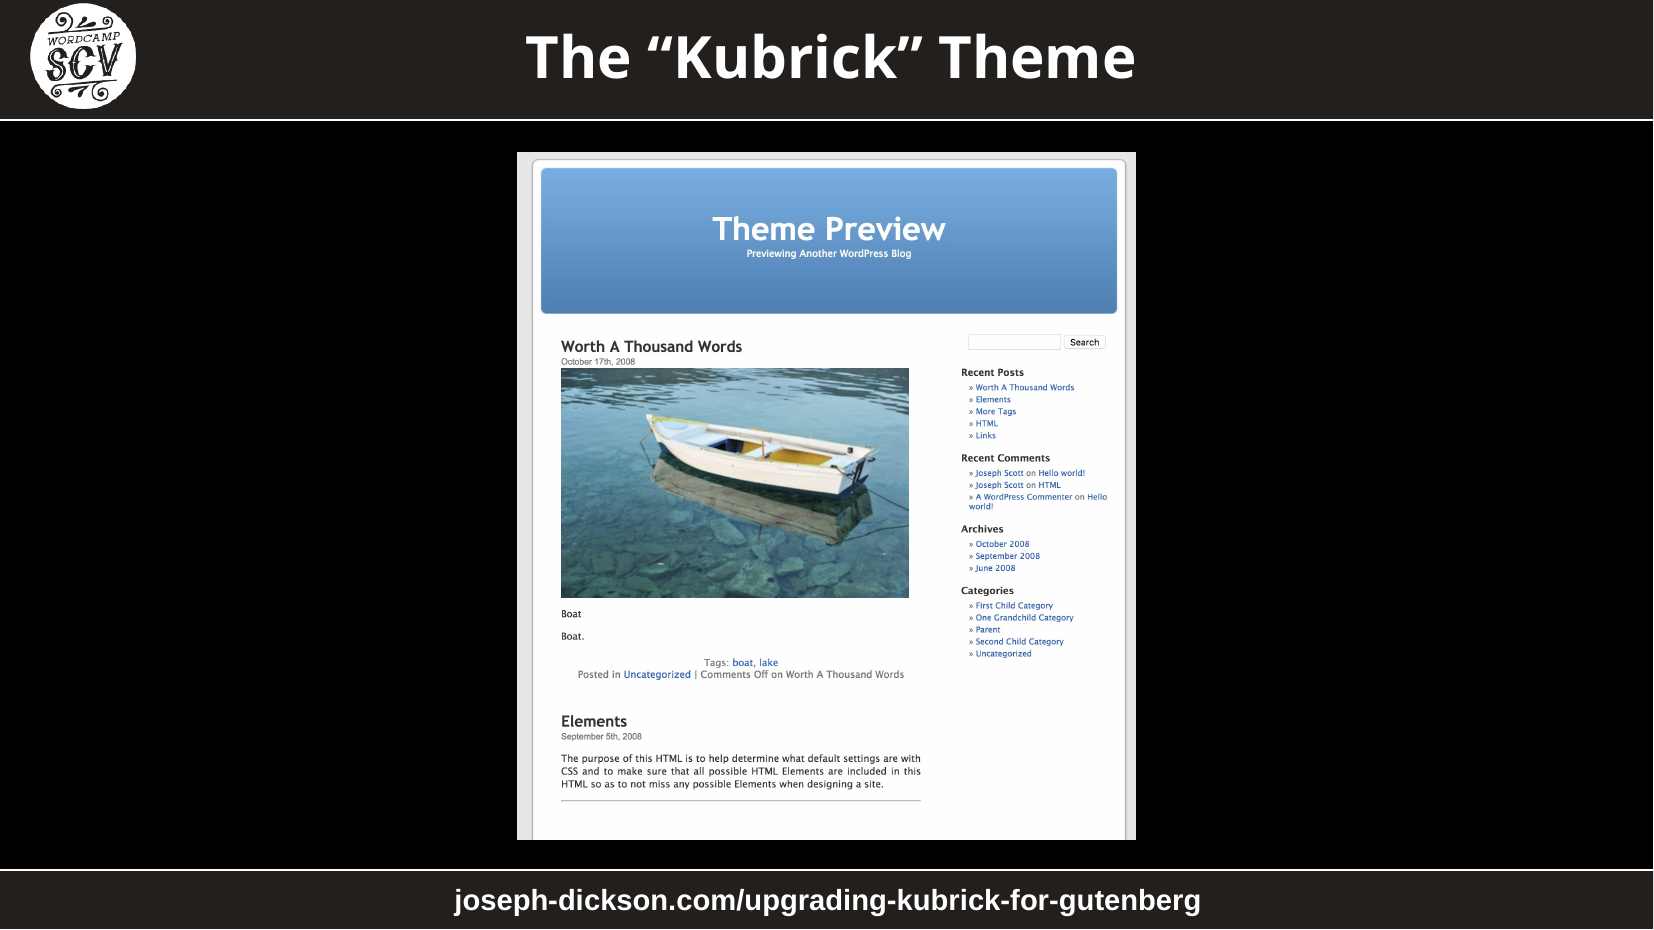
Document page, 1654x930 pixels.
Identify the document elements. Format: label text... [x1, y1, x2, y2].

title The “Kubrick” Theme [87, 0, 1576, 134]
picture [30, 3, 87, 109]
picture [517, 152, 1136, 841]
